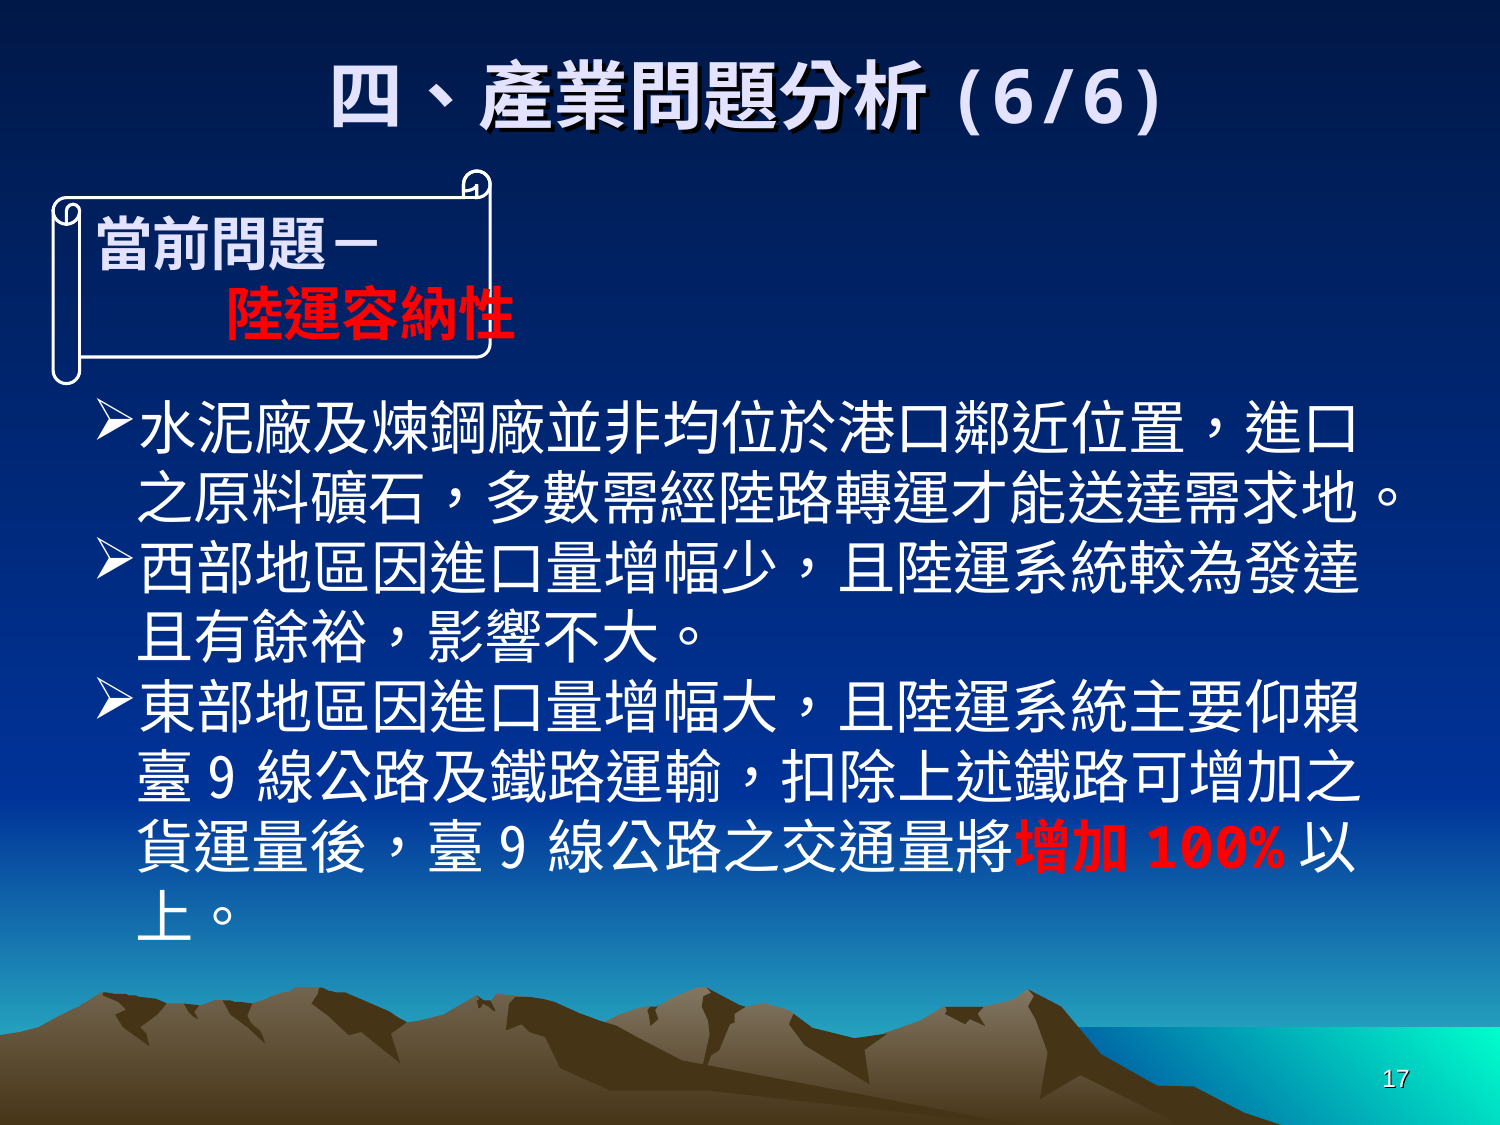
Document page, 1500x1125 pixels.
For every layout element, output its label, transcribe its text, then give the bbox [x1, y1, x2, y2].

list 水泥廠及煉鋼廠並非均位於港口鄰近位置，進口之原料礦石，多數需經陸路轉運才能送達需求地。 西部地區因進口量增幅少，且陸運系統較為發達且有餘裕，影響不大。 東部地區因進口量增幅大，且陸運系統主要仰賴臺9線公路及鐵路運輸，扣除上述鐵路可增加之貨運量後，臺9線公路之交通量將增加100%以上。 [76, 383, 1415, 977]
text_box 當前問題－ 陸運容納性 [53, 216, 80, 384]
text_box <編號> [1074, 1025, 1426, 1101]
text_box 當前問題－ 陸運容納性 [53, 186, 491, 358]
title 四、產業問題分析(6/6) [75, 37, 1426, 149]
